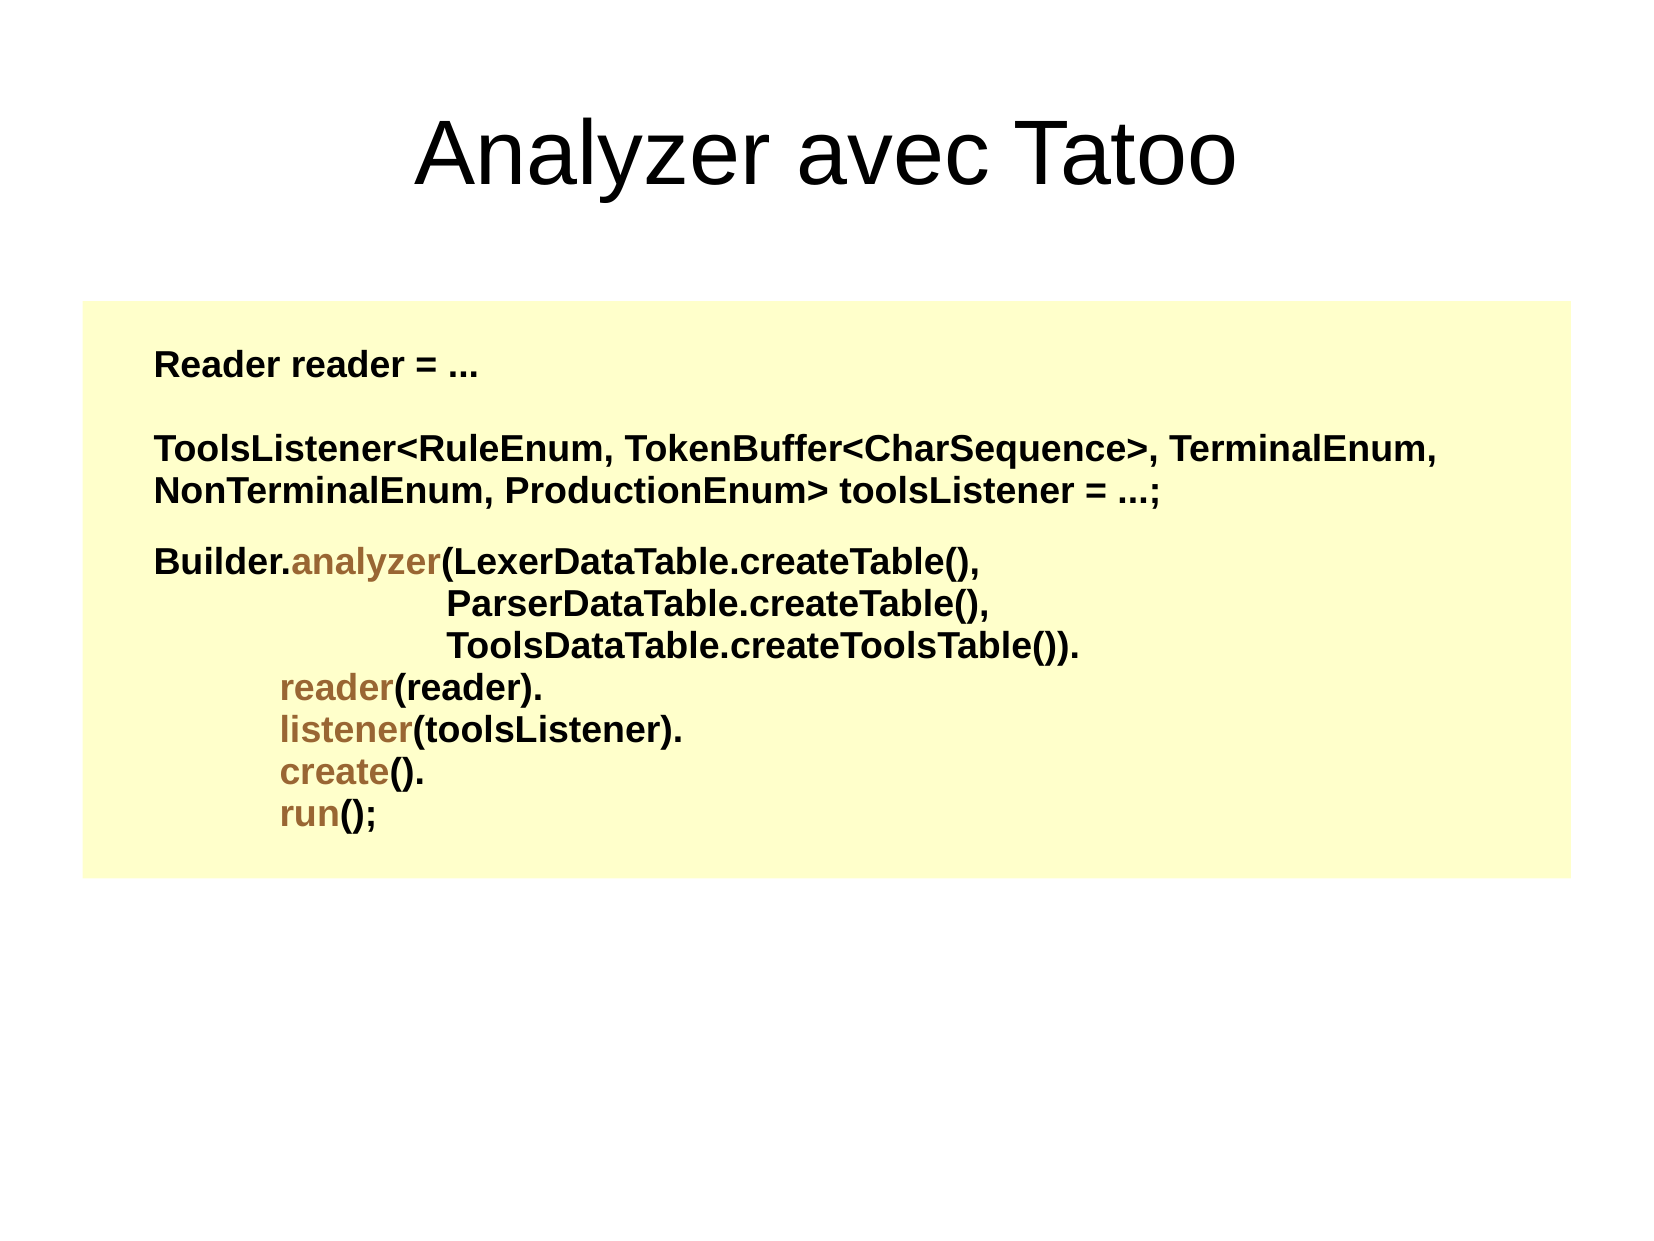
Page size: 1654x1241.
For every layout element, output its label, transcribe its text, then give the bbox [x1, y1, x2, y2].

title Analyzer avec Tatoo [82, 49, 1571, 257]
list Reader reader = ... ToolsListener<RuleEnum, TokenBuffer<CharSequence>, TerminalEnum, NonTerminalEnum, ProductionEnum> toolsListener = ...; Builder.analyzer(LexerDataTable.createTable(), ParserDataTable.createTable(), ToolsDataTable.createToolsTable()). reader(reader). listener(toolsListener). create(). run(); [82, 301, 1571, 879]
